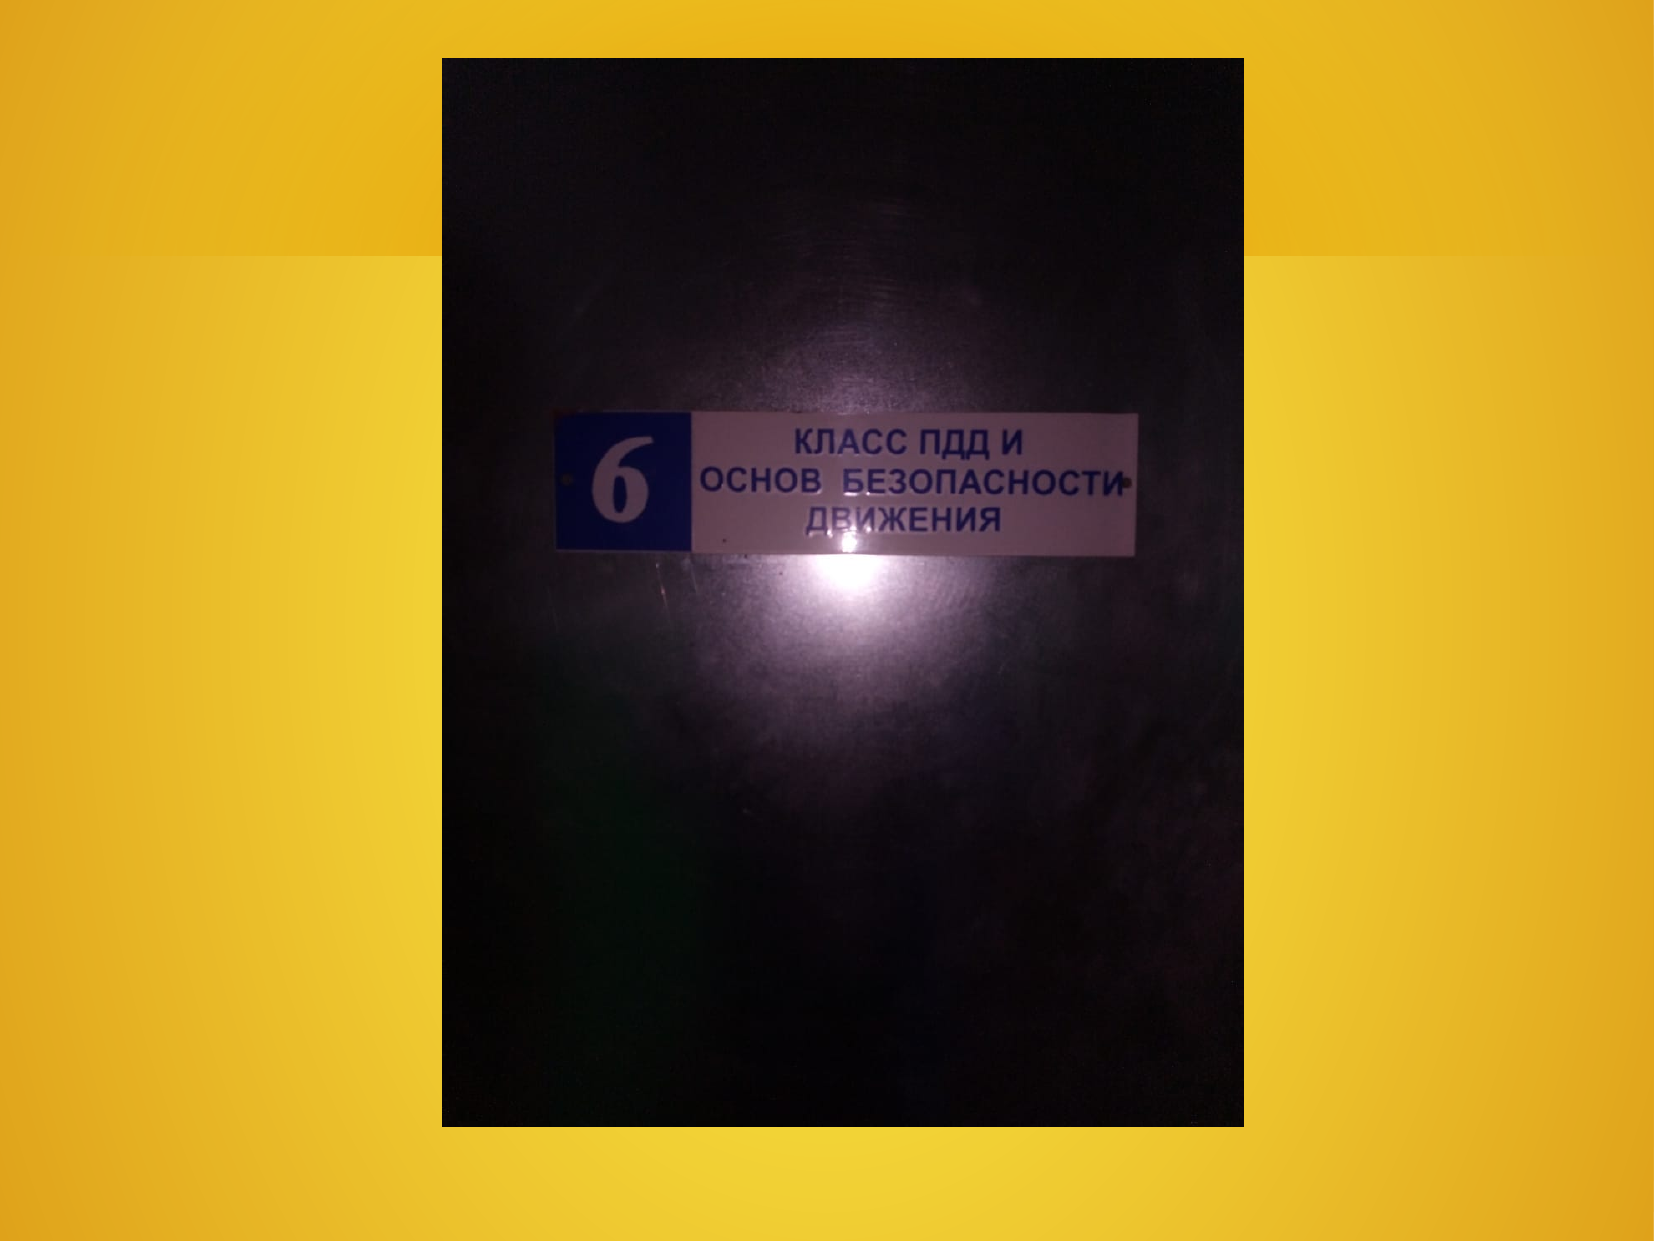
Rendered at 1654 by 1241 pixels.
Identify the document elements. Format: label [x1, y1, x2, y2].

picture [442, 58, 1244, 1127]
